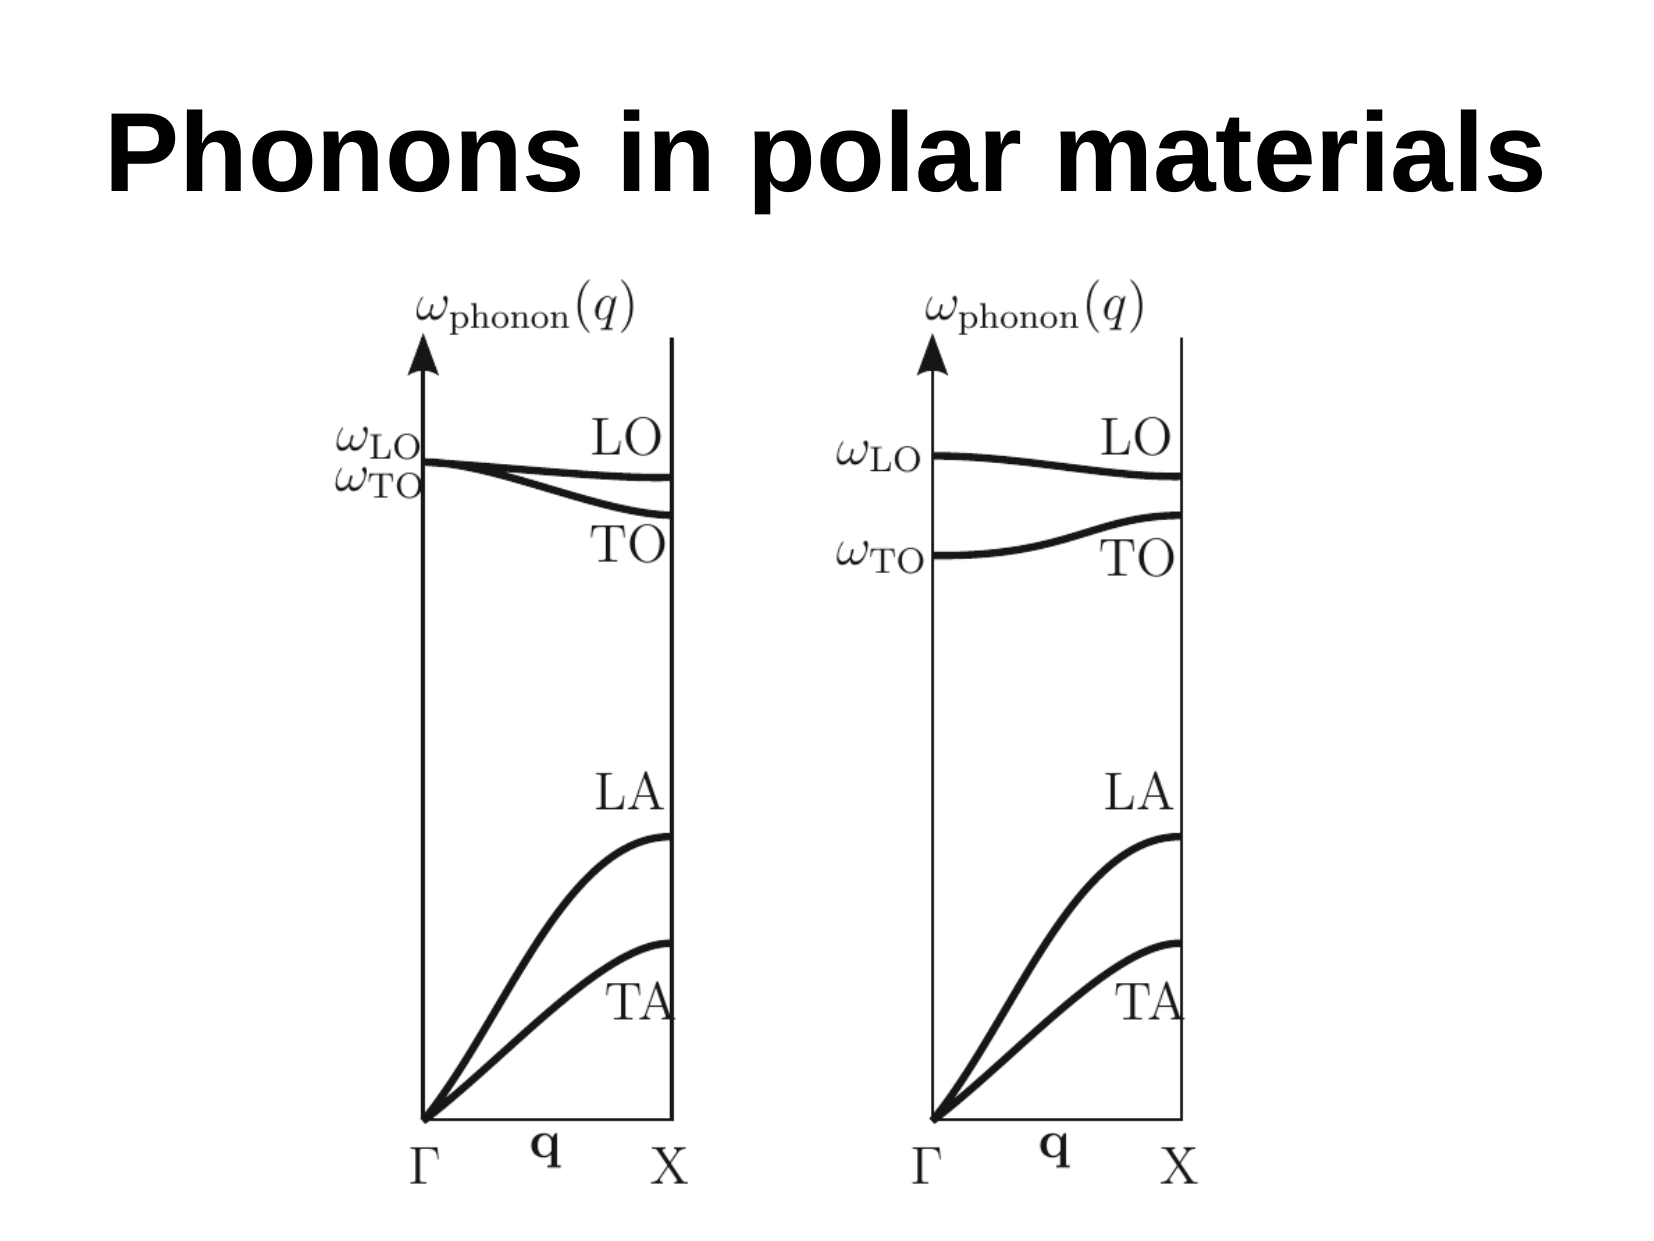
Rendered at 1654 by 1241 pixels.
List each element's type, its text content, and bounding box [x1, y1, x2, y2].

picture [307, 271, 1261, 1220]
title Phonons in polar materials [82, 49, 1571, 257]
